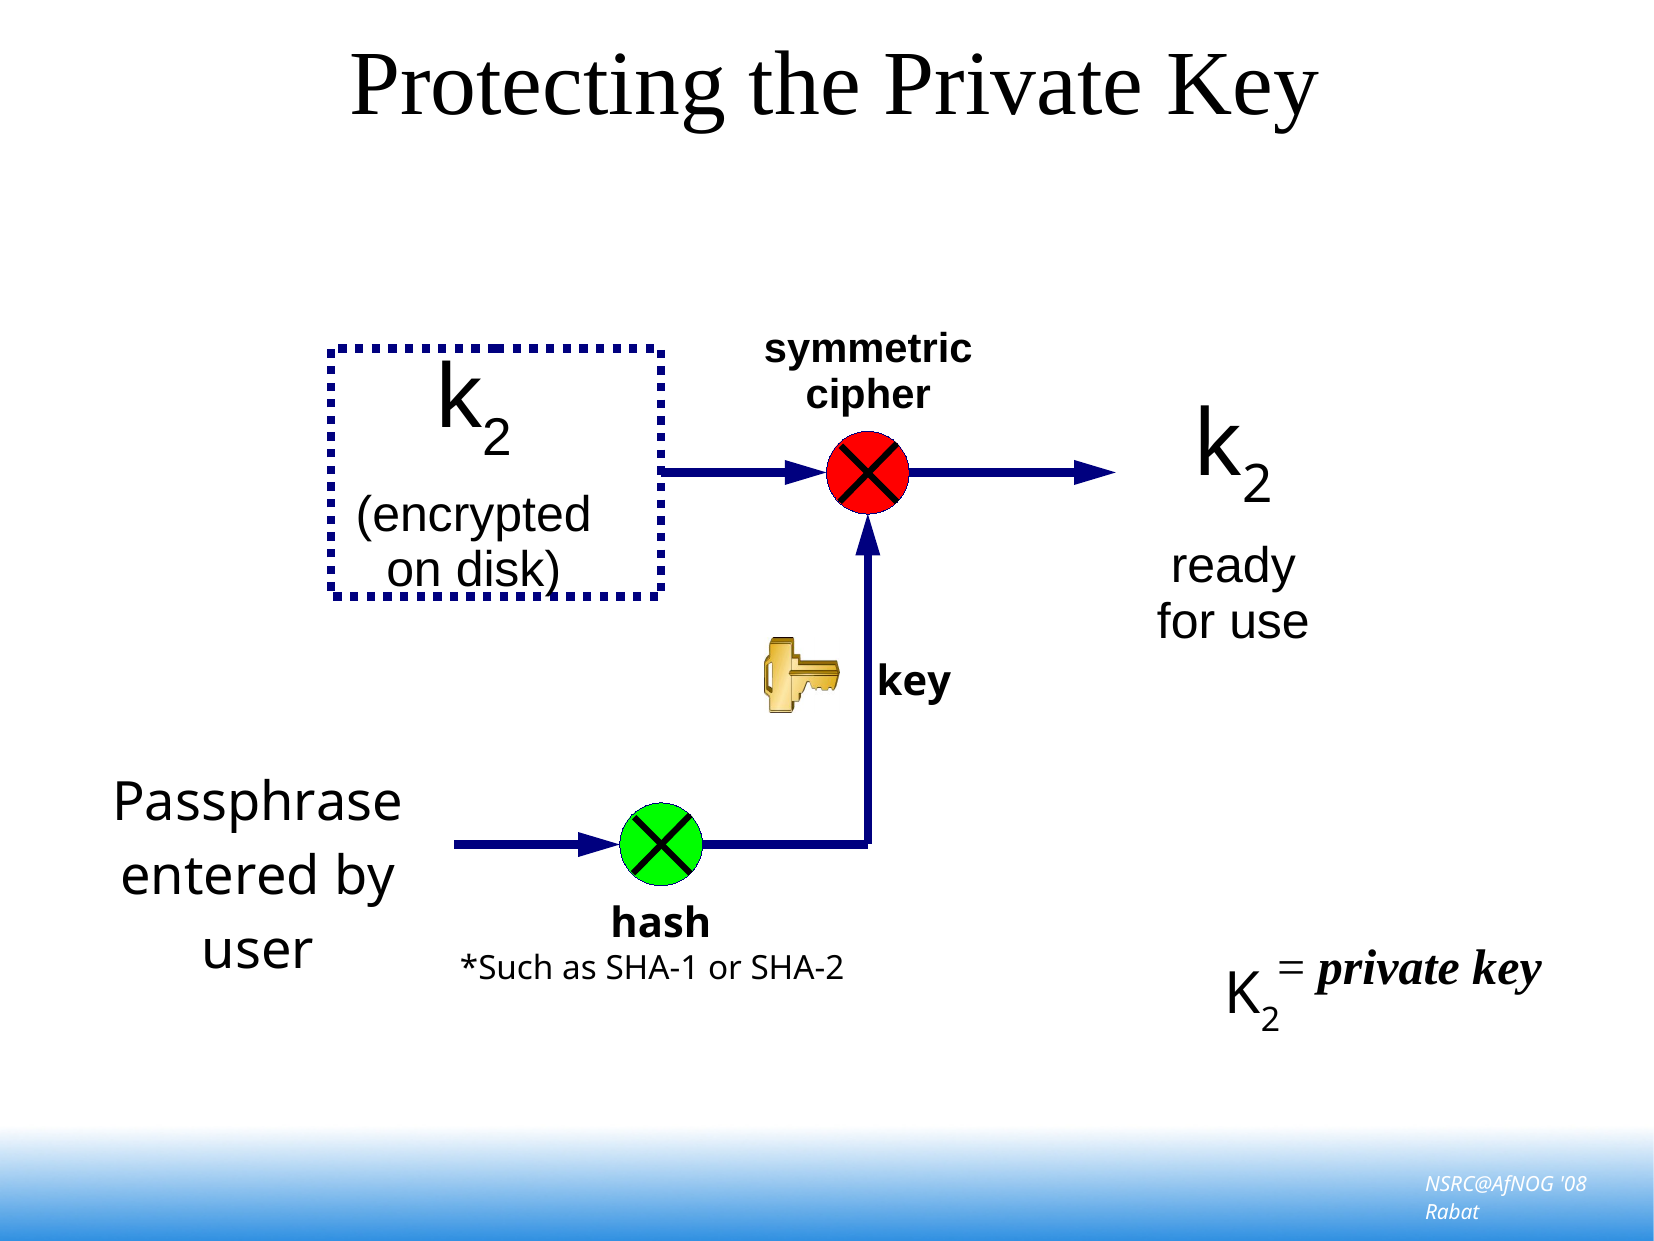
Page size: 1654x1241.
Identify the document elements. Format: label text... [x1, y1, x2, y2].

text_box [874, 446, 909, 499]
text_box [842, 479, 894, 515]
text_box k2 ready for use [1156, 377, 1310, 650]
text_box hash [610, 892, 712, 943]
text_box = private key [1277, 939, 1578, 1005]
text_box [619, 802, 688, 886]
text_box Passphrase entered by user [112, 762, 404, 985]
title Protecting the Private Key [211, 32, 1459, 149]
text_box *Such as SHA-1 or SHA-2 [460, 943, 938, 983]
text_box k2 (encrypted on disk) [355, 344, 593, 598]
text_box [826, 431, 895, 505]
text_box key [876, 650, 952, 708]
text_box symmetric cipher [763, 324, 973, 418]
picture [764, 637, 840, 713]
text_box [667, 817, 703, 871]
text_box K2 [1196, 951, 1309, 1031]
picture [0, 1124, 1654, 1241]
